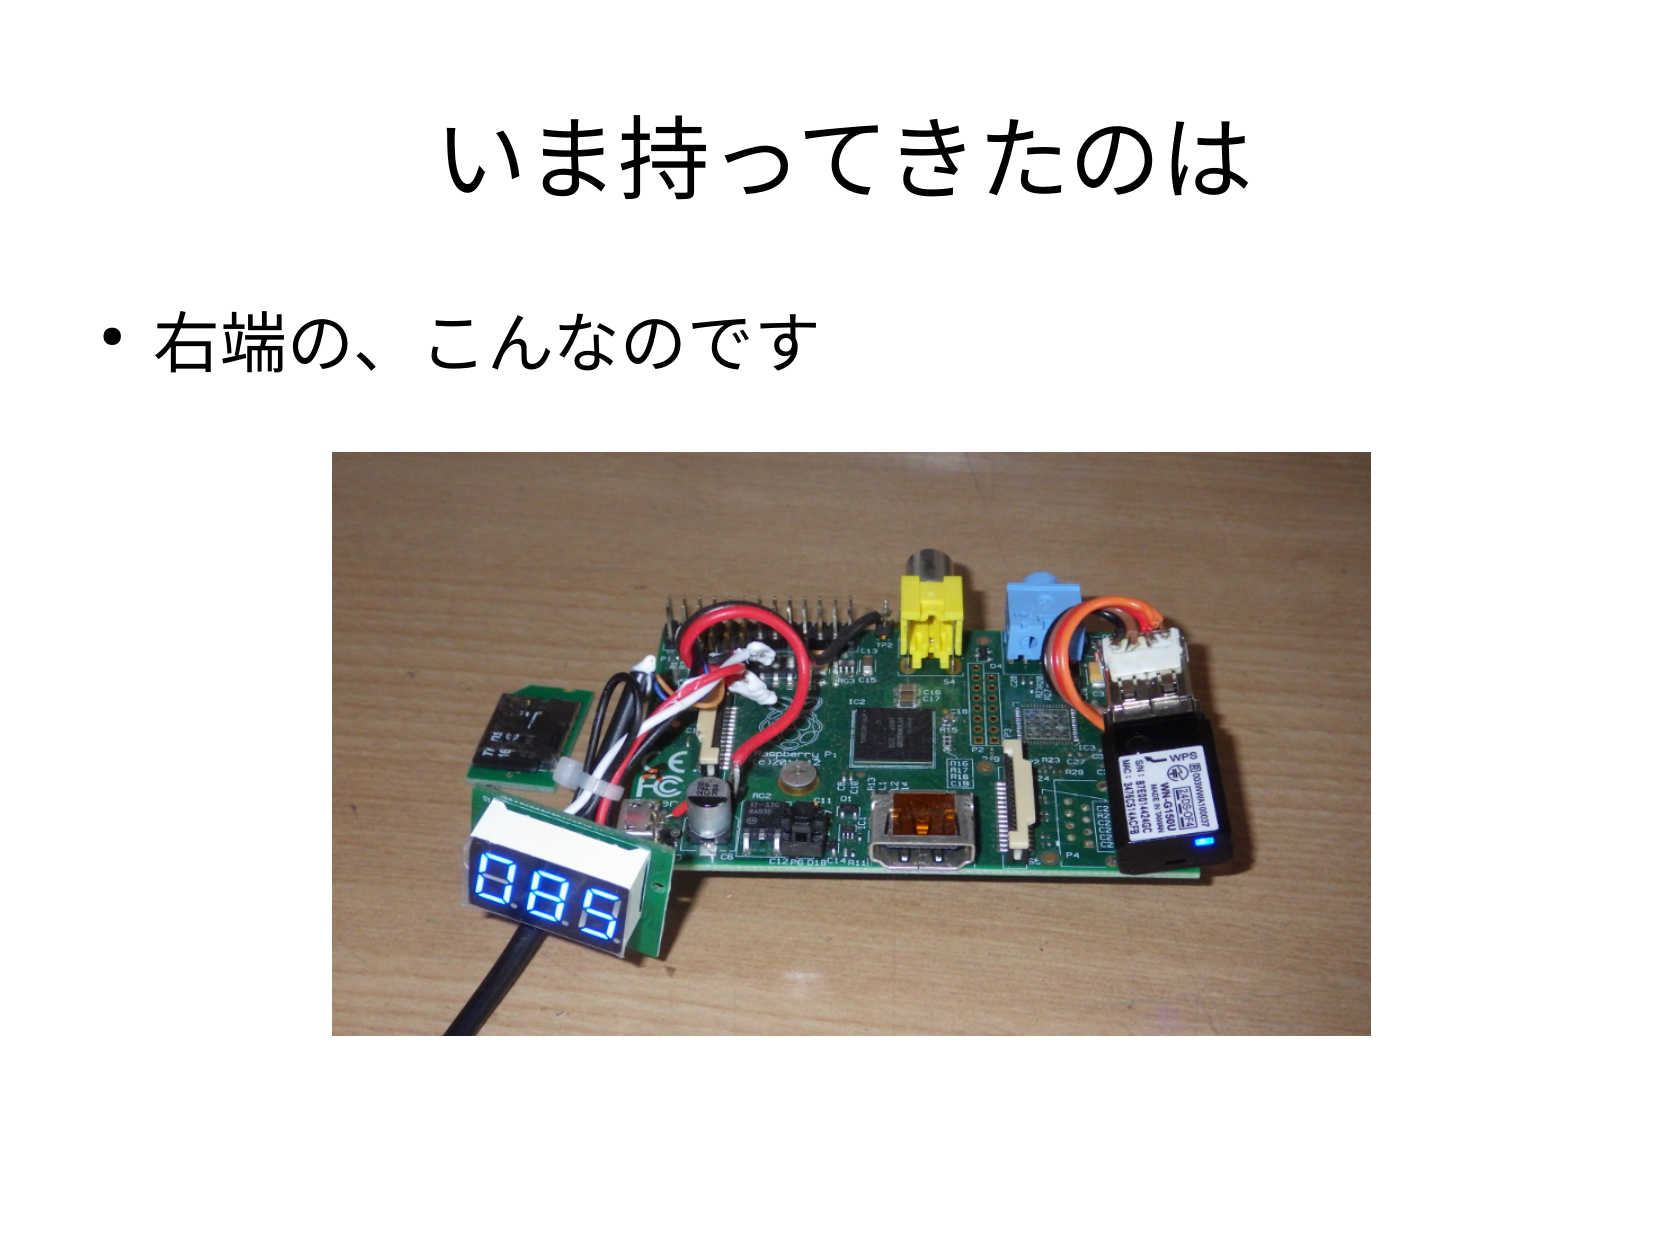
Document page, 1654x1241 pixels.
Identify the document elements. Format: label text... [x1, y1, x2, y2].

title いま持ってきたのは [82, 49, 1571, 257]
list 右端の、こんなのです [82, 290, 1571, 1010]
picture [332, 452, 1371, 1036]
